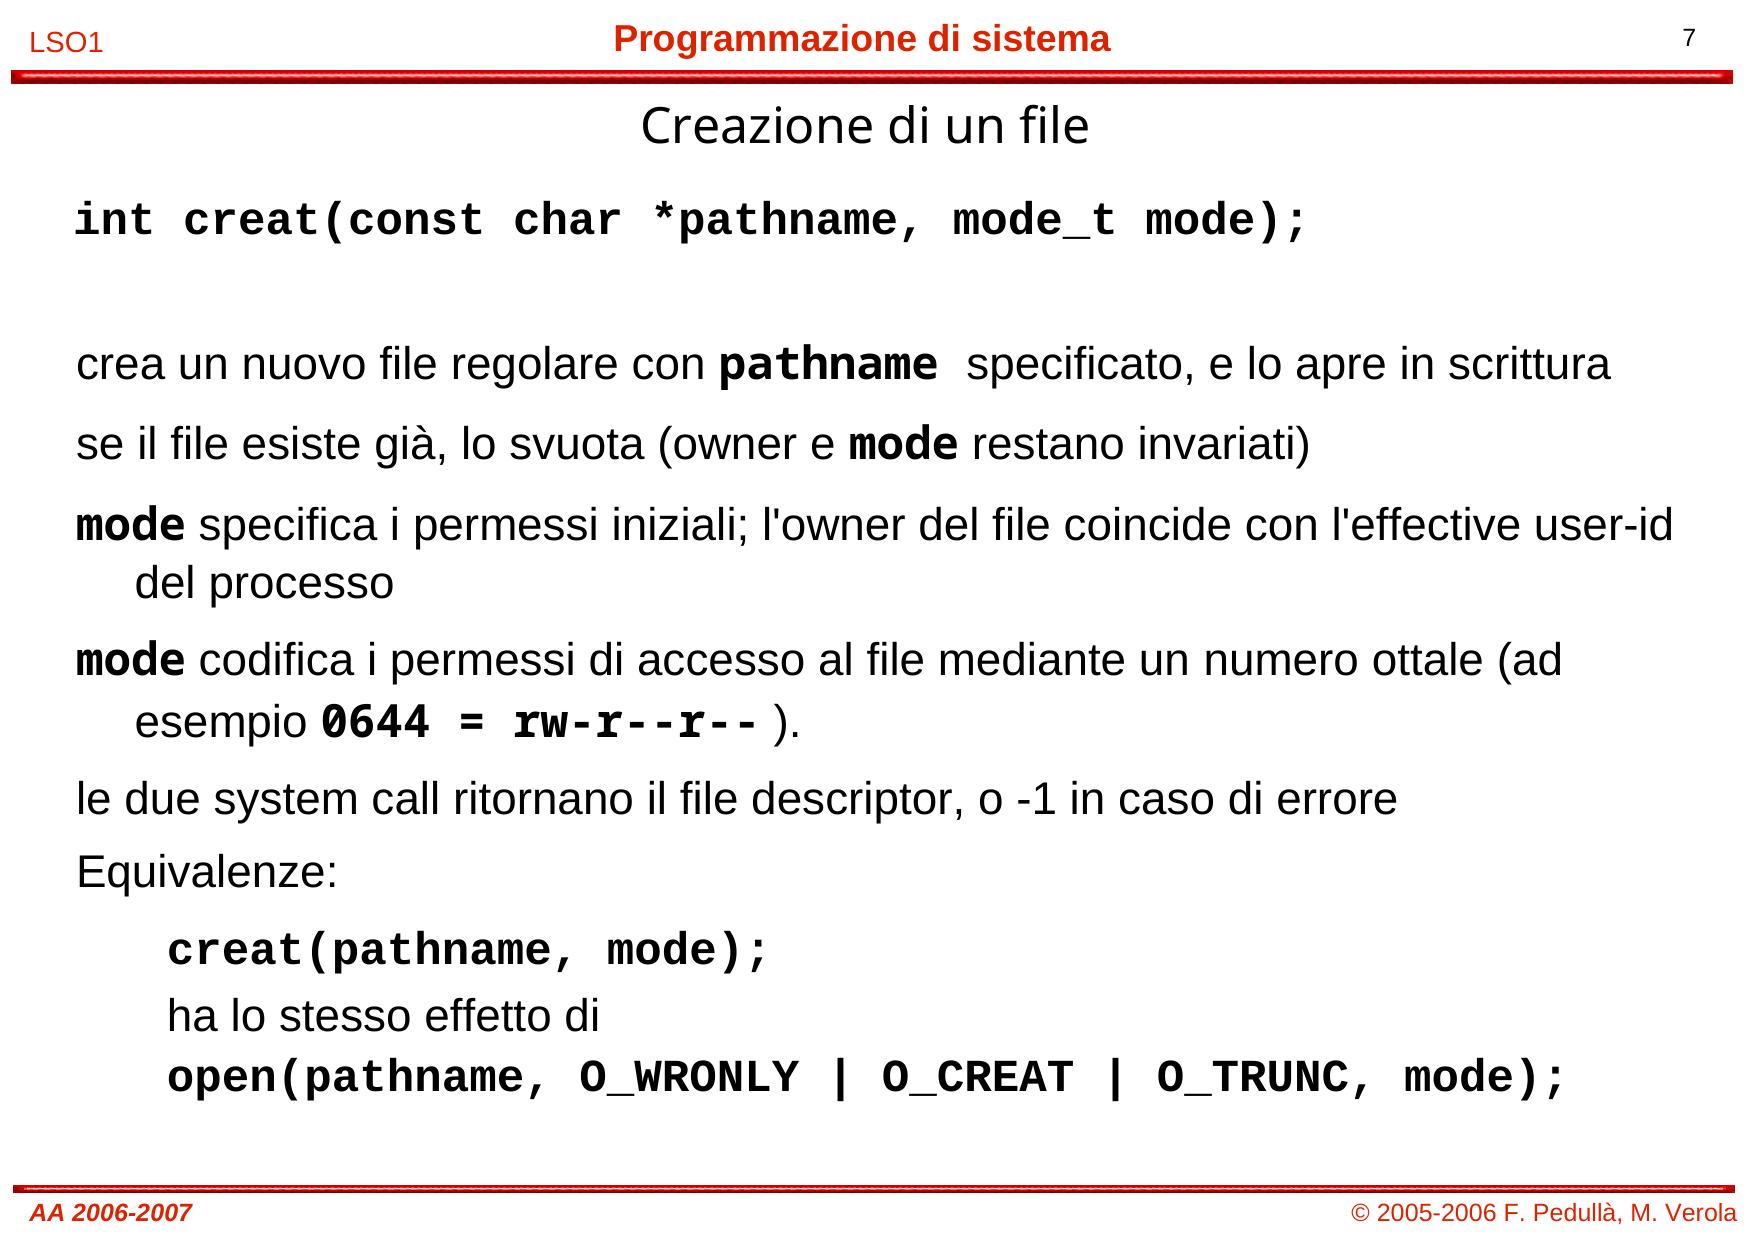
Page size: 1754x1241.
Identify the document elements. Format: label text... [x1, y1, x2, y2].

list int creat(const char *pathname, mode_t mode); crea un nuovo file regolare con pathname specificato, e lo apre in scrittura se il file esiste già, lo svuota (owner e mode restano invariati) mode specifica i permessi iniziali; l'owner del file coincide con l'effective user-id del processo mode codifica i permessi di accesso al file mediante un numero ottale (ad esempio 0644 = rw-r--r-- ). le due system call ritornano il file descriptor, o -1 in caso di errore Equivalenze: creat(pathname, mode); ha lo stesso effetto di open(pathname, O_WRONLY | O_CREAT | O_TRUNC, mode); [58, 177, 1696, 1062]
title Creazione di un file [514, 78, 1217, 174]
picture [13, 1185, 1735, 1193]
picture [11, 70, 1733, 84]
